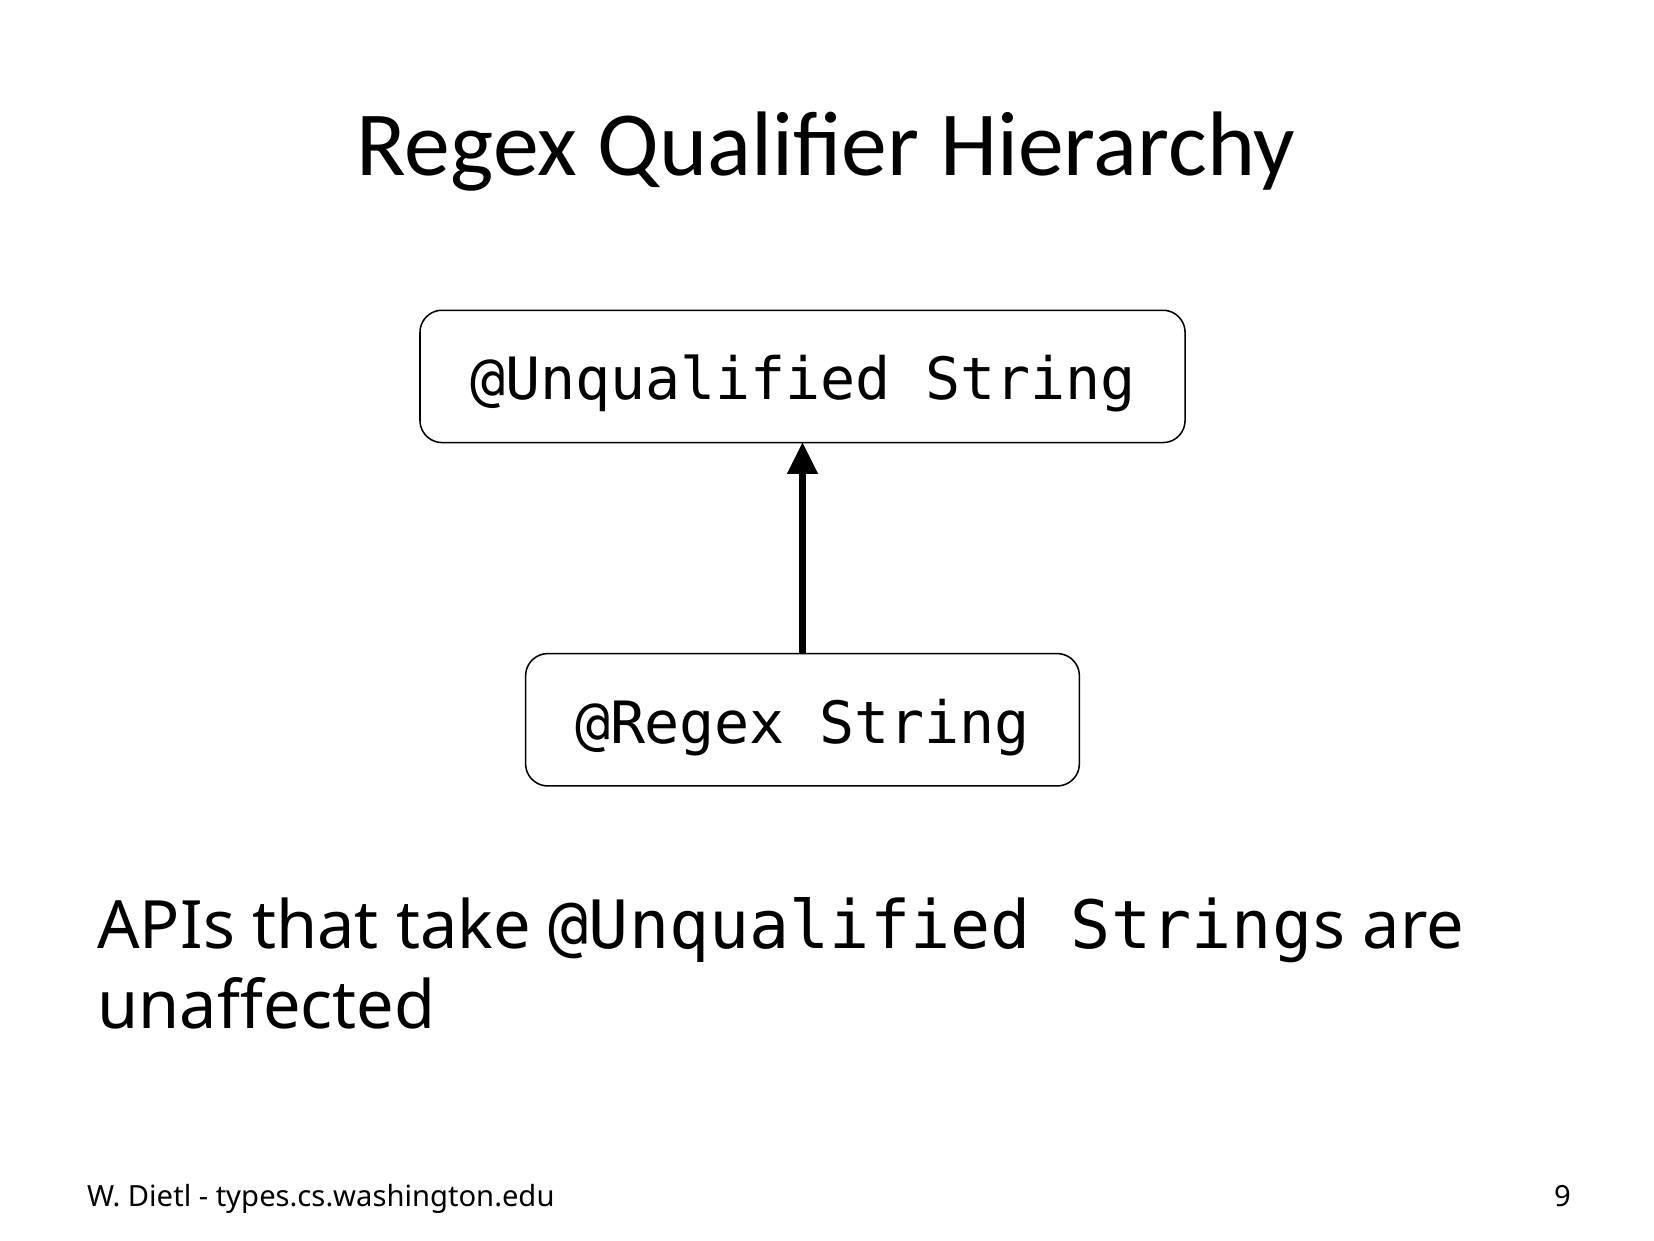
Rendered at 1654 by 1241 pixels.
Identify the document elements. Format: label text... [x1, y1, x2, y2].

title Regex Qualifier Hierarchy [82, 49, 1571, 257]
text_box @Unqualified String [420, 310, 1186, 443]
text_box @Regex String [525, 653, 1080, 786]
text_box APIs that take @Unqualified Strings are unaffected [82, 874, 1571, 1050]
